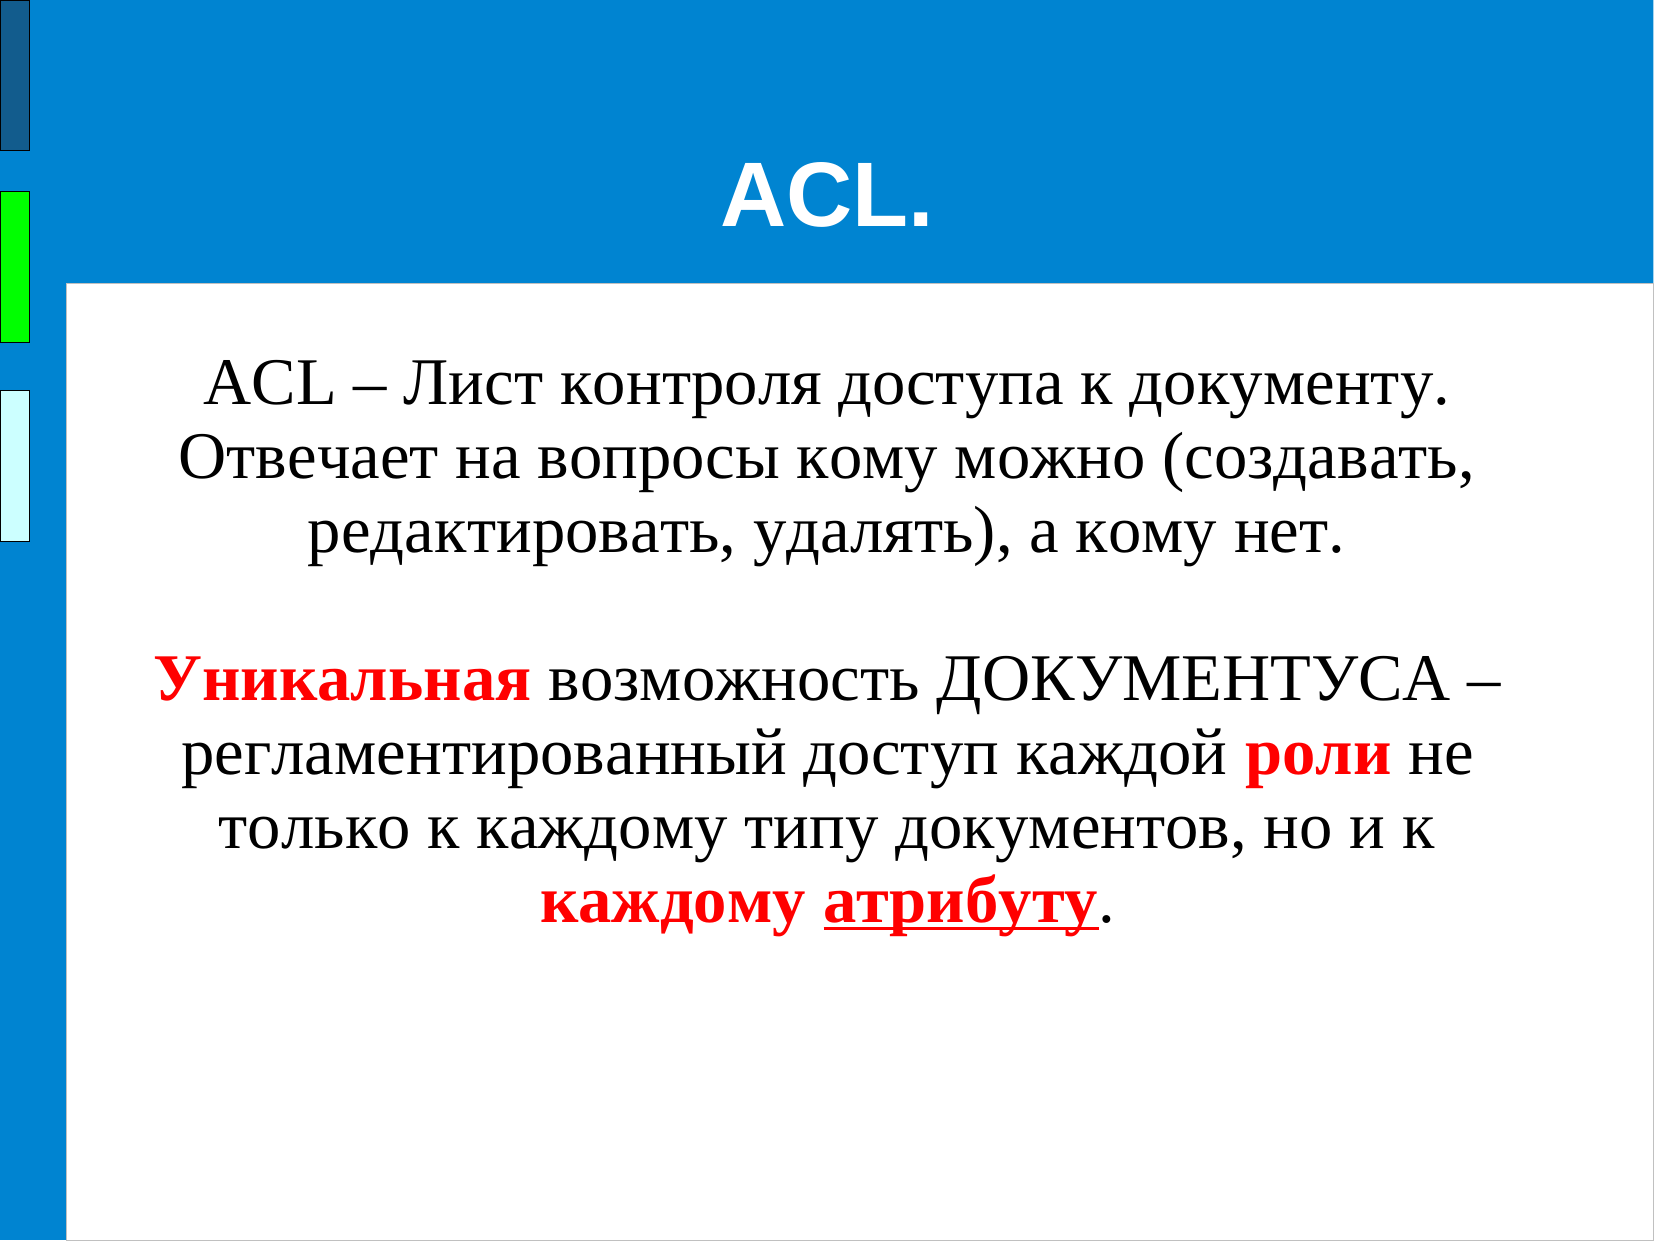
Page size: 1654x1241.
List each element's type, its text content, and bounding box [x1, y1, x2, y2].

title ACL. [121, 98, 1534, 291]
subtitle ACL – Лист контроля доступа к документу. Отвечает на вопросы кому можно (создавать, редактировать, удалять), а кому нет. Уникальная возможность ДОКУМЕНТУСА – регламентированный доступ каждой роли не только к каждому типу документов, но и к каждому атрибуту. [121, 344, 1534, 1149]
